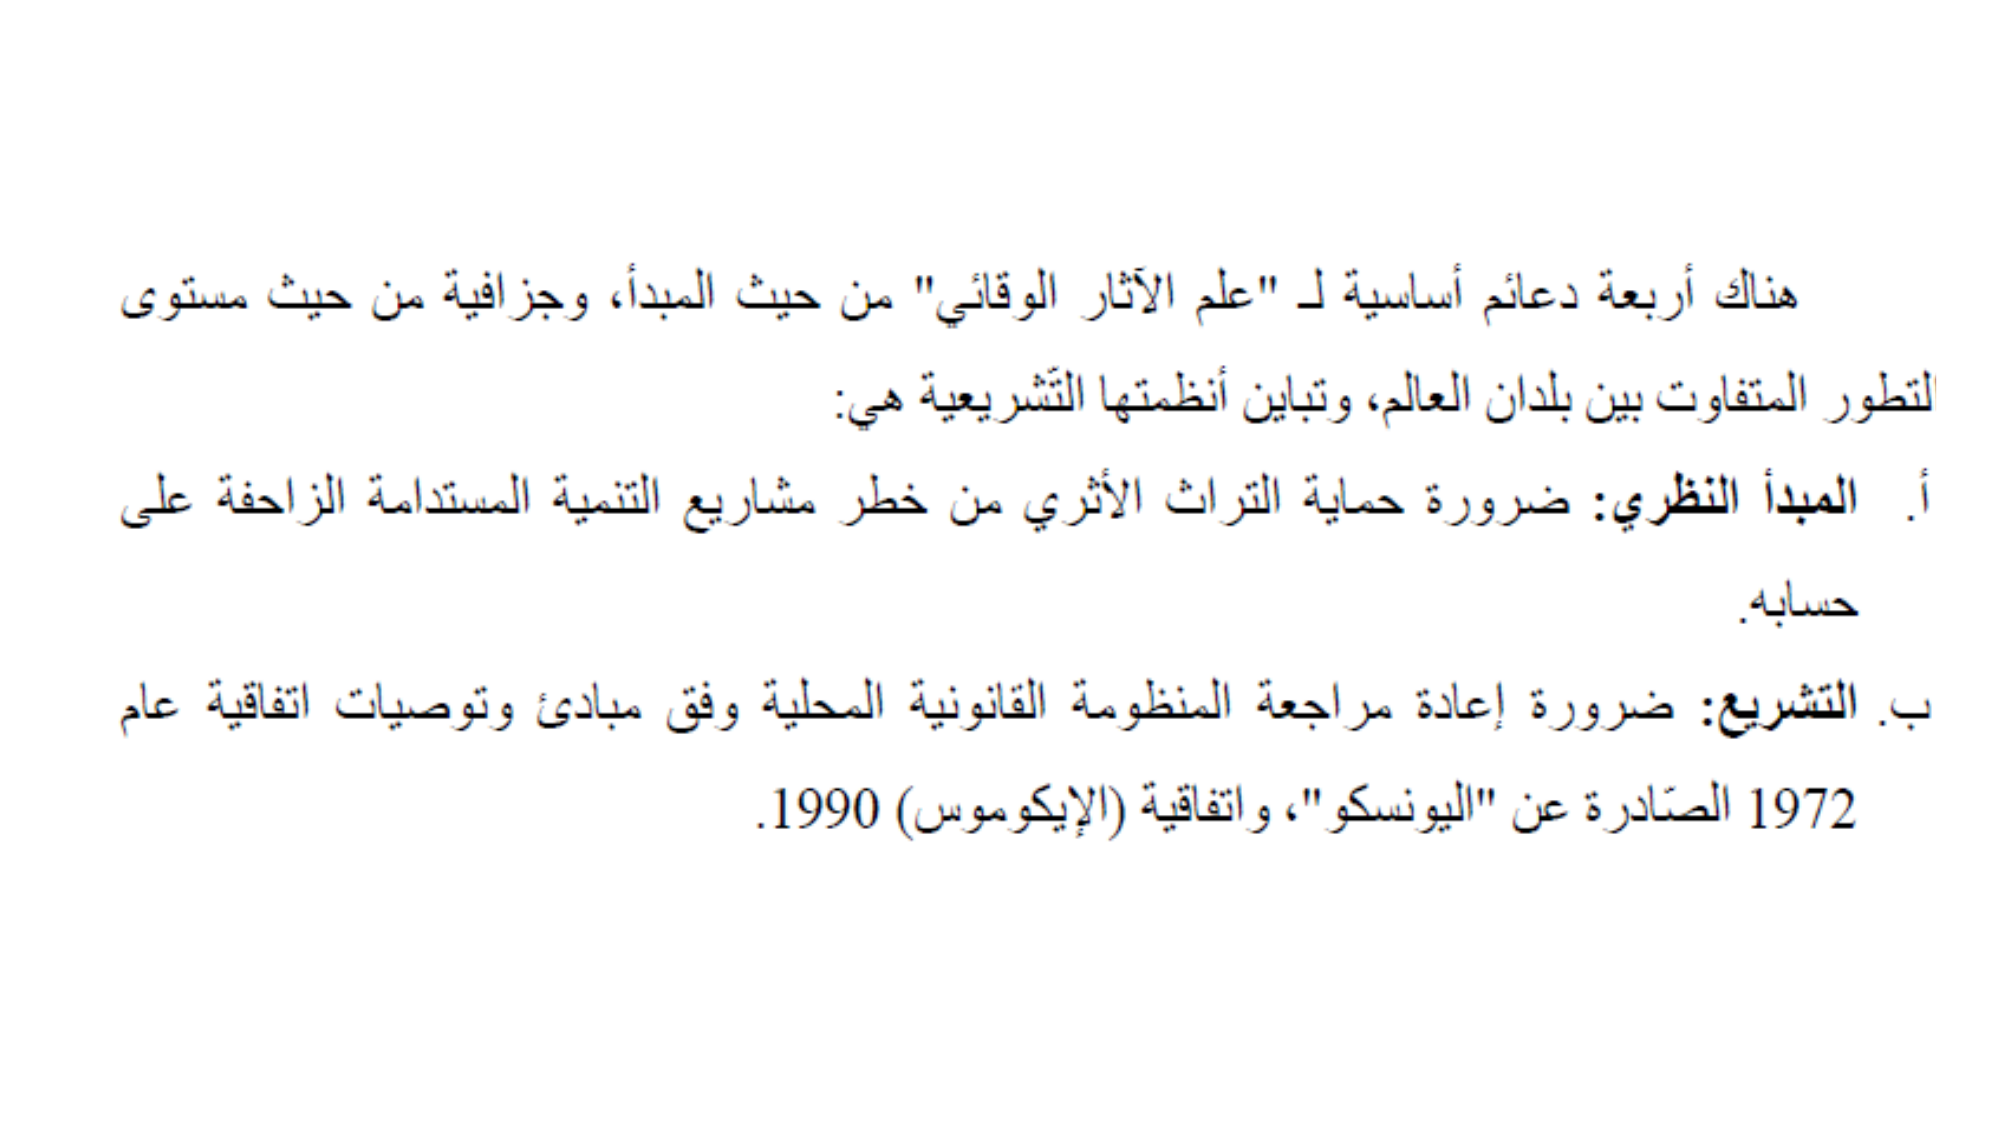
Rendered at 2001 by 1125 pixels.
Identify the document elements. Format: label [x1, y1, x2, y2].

picture [77, 244, 1937, 881]
